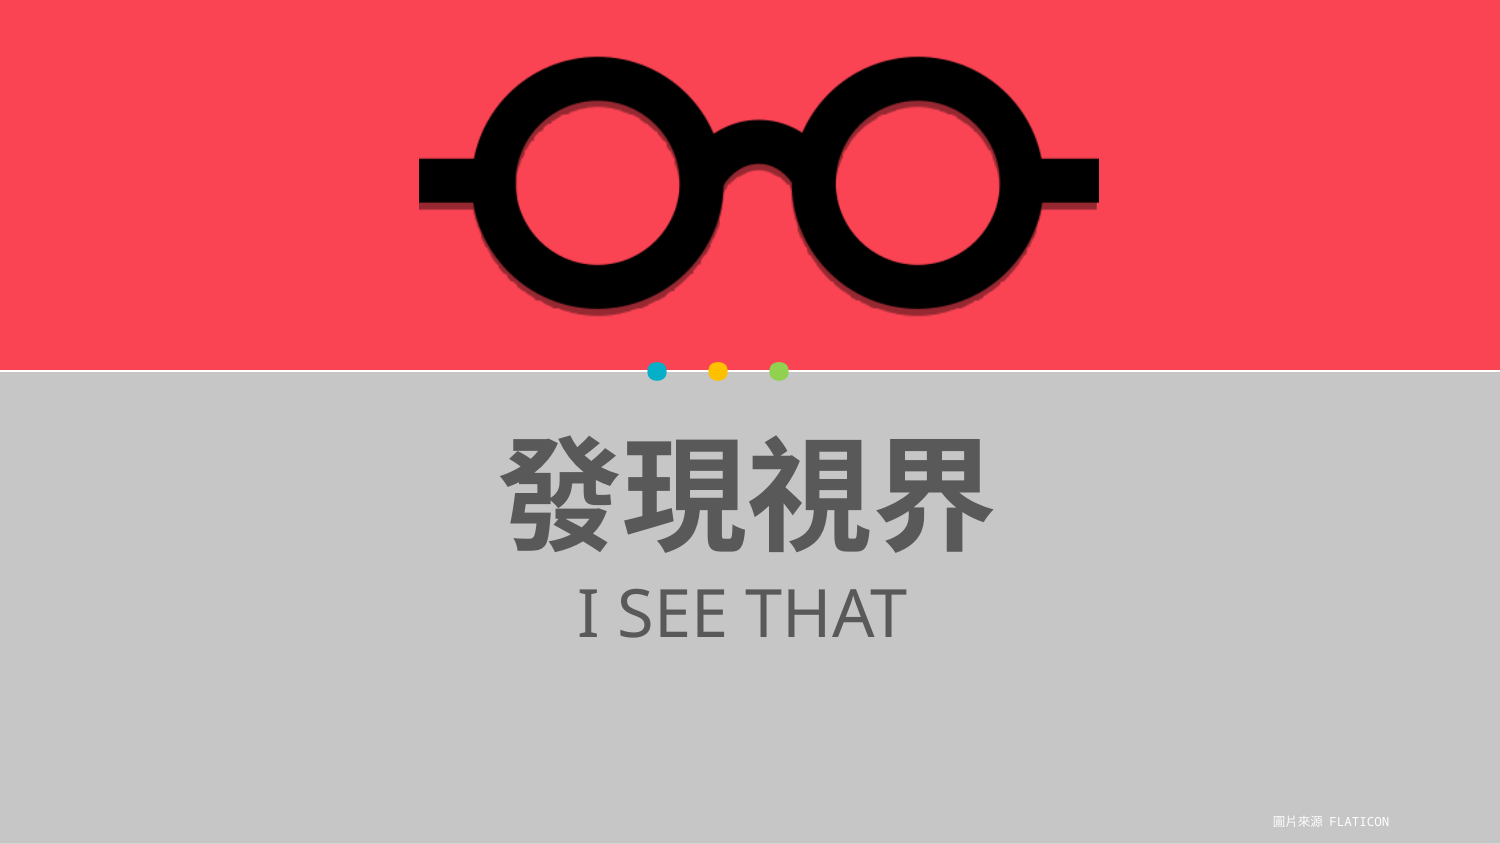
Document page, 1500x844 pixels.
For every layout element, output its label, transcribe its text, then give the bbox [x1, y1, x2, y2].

text_box 圖片來源 FLATICON [1257, 806, 1483, 837]
text_box I SEE THAT [152, 564, 1333, 659]
picture [419, 0, 1099, 409]
text_box 發現視界 [157, 409, 1338, 574]
